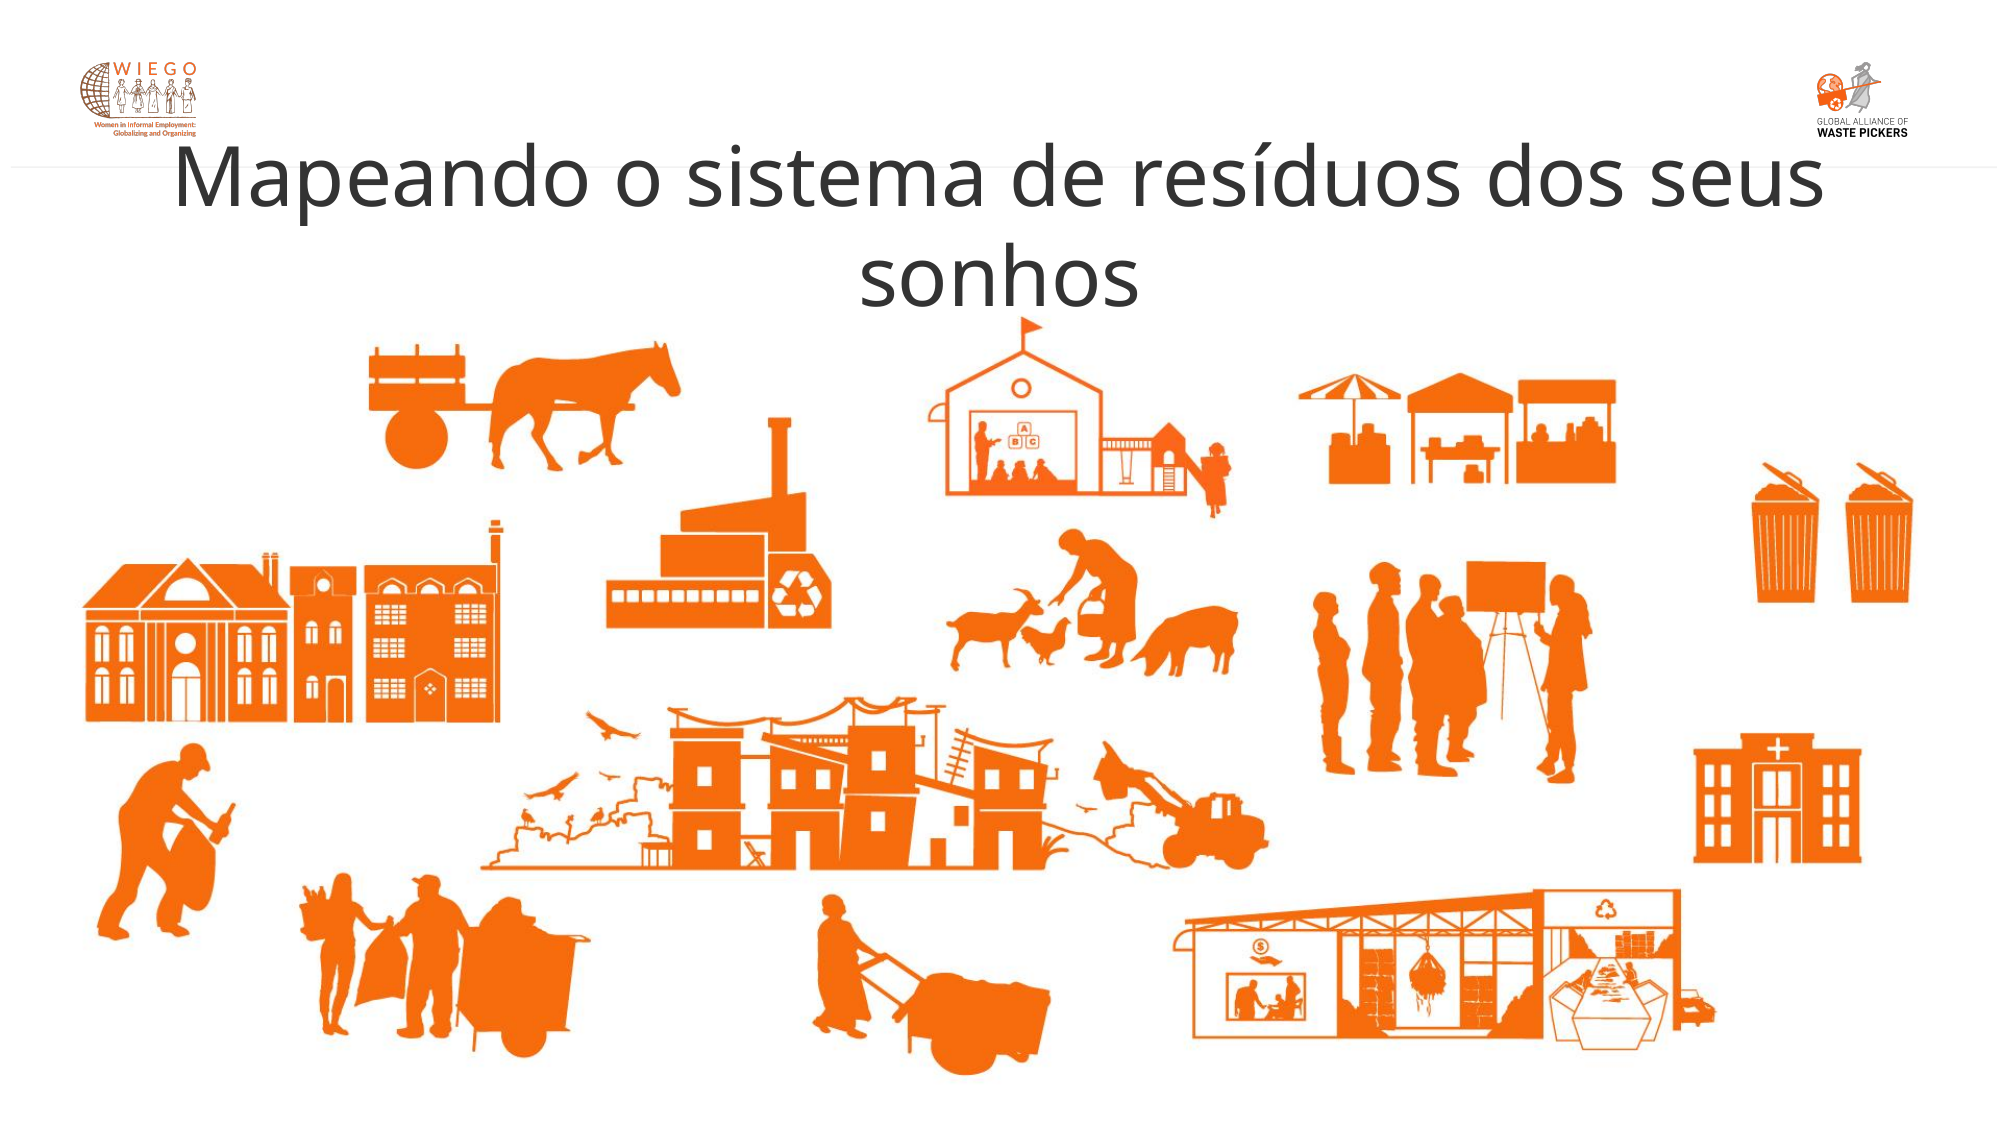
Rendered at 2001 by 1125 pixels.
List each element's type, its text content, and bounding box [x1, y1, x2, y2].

picture [0, 0, 2001, 1125]
text_box Mapeando o sistema de resíduos dos seus sonhos [54, 115, 1946, 331]
